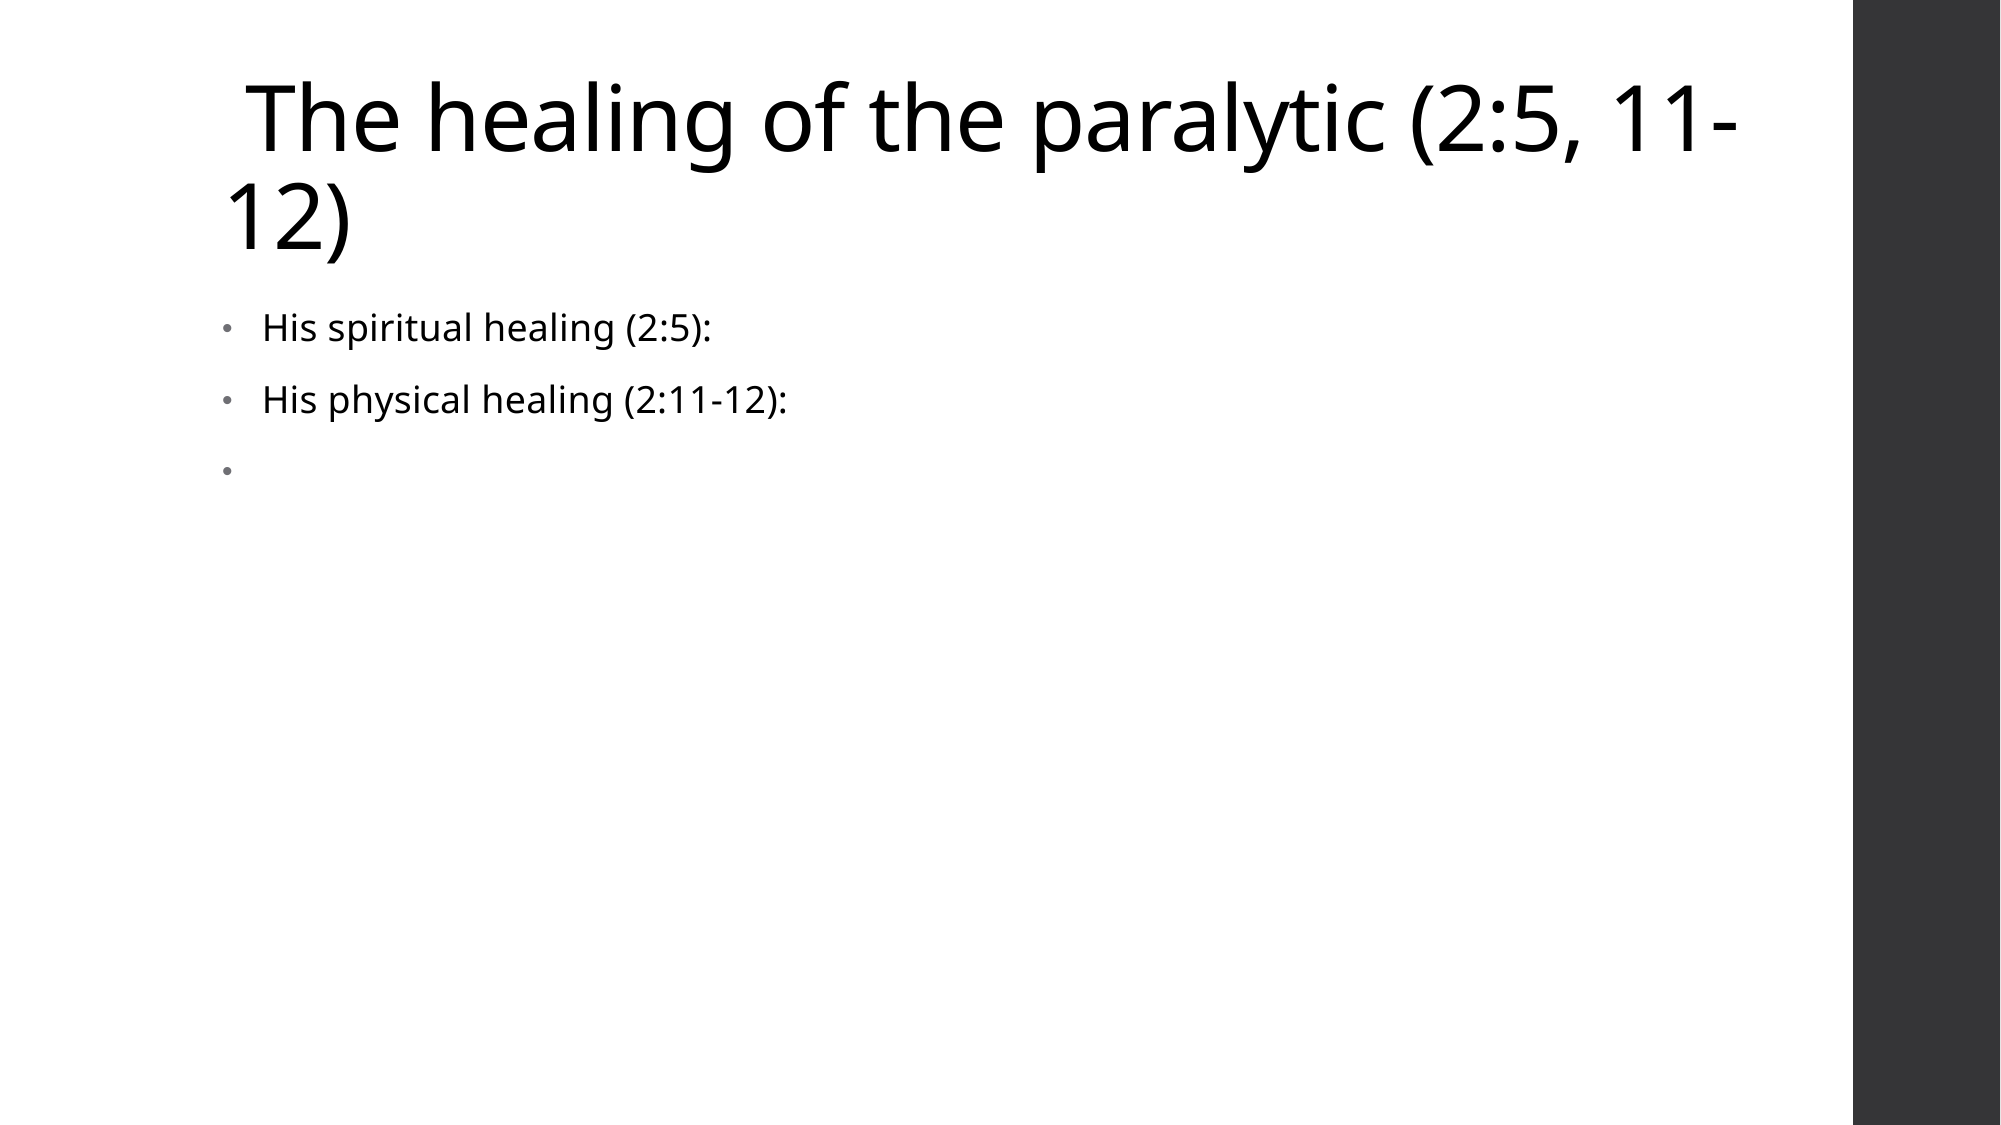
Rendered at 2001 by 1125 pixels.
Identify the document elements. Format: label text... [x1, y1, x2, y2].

title The healing of the paralytic (2:5, 11-12) [206, 60, 1797, 278]
list His spiritual healing (2:5): His physical healing (2:11-12): [206, 299, 1617, 1014]
